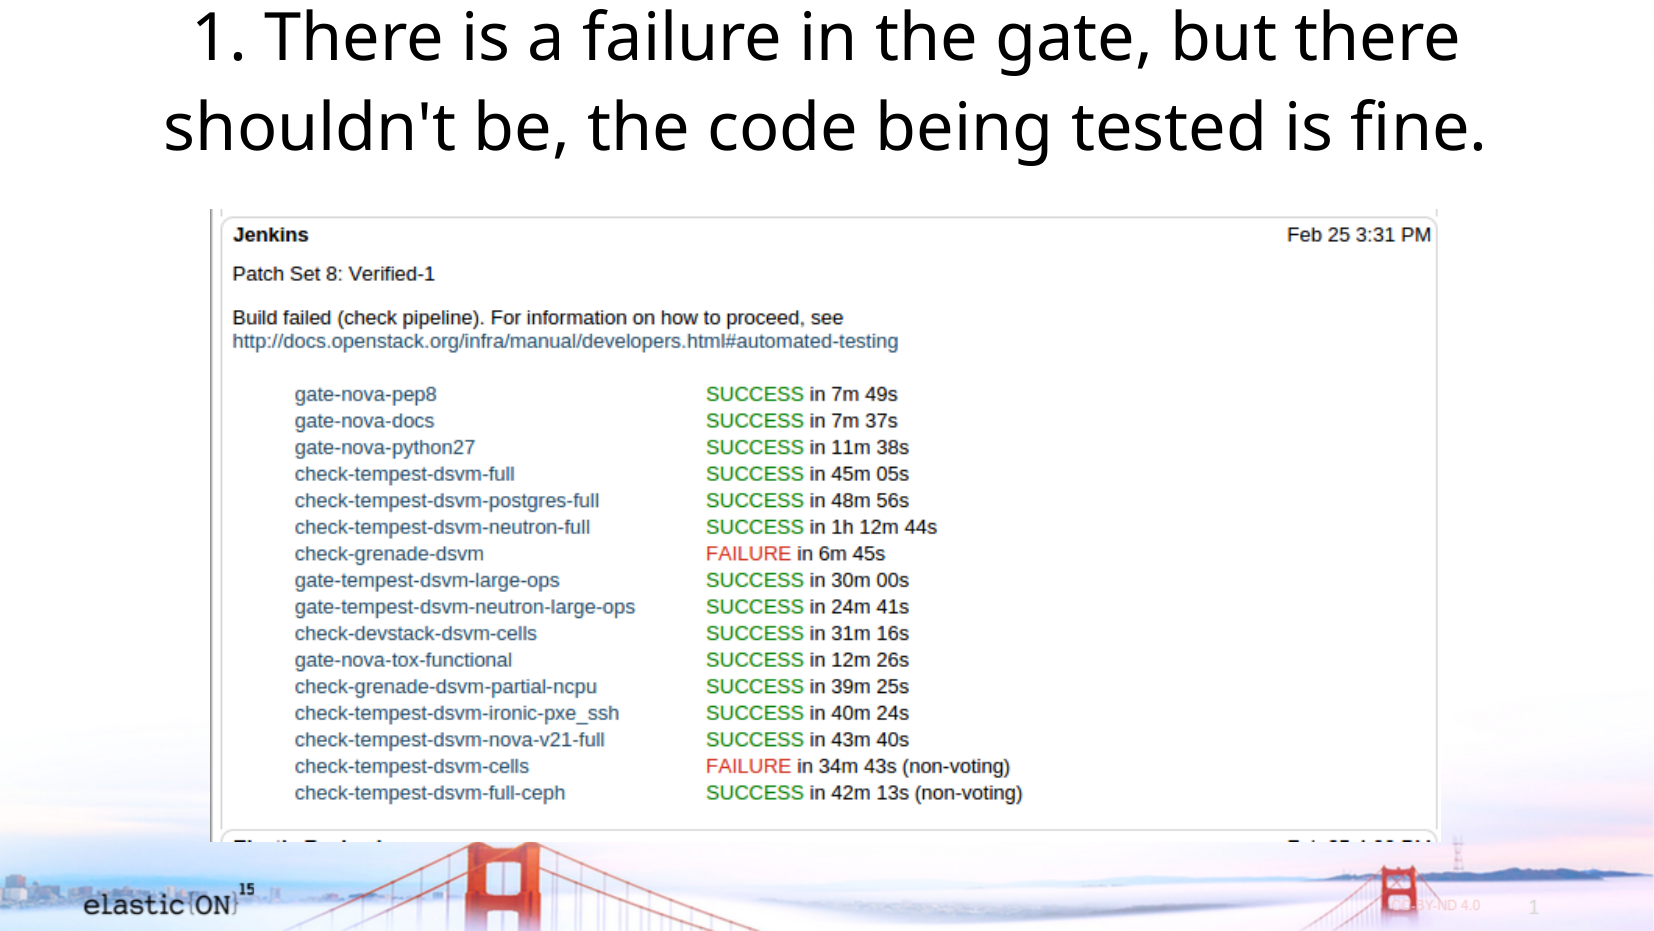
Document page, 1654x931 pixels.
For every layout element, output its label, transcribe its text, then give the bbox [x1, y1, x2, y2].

subtitle 1. There is a failure in the gate, but there shouldn't be, the code being tested is fine. [82, 37, 1571, 758]
picture [0, 0, 1654, 931]
